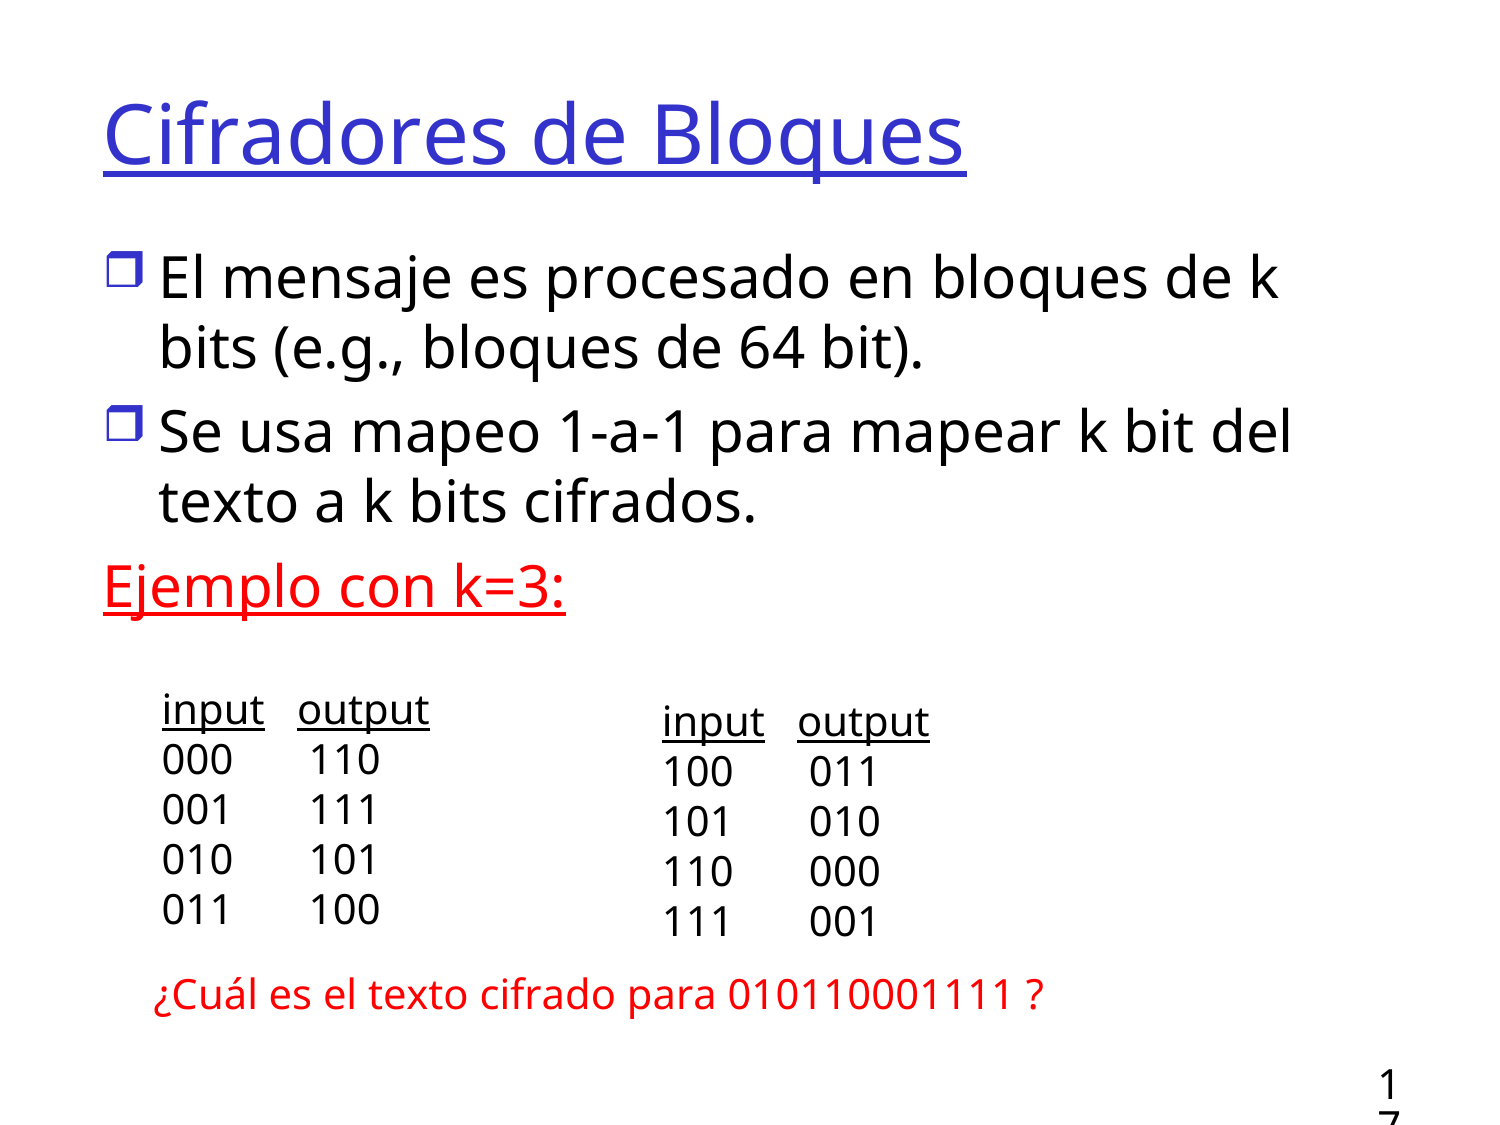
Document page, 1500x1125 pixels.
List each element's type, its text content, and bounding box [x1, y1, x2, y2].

text_box ¿Cuál es el texto cifrado para 010110001111 ? [138, 960, 1060, 1026]
list El mensaje es procesado en bloques de k bits (e.g., bloques de 64 bit). Se usa mapeo 1-a-1 para mapear k bit del texto a k bits cifrados. Ejemplo con k=3: [87, 232, 1375, 658]
text_box input output 000 110 001 111 010 101 011 100 [146, 674, 595, 960]
text_box input output 100 011 101 010 110 000 111 001 [647, 687, 1095, 1004]
title Cifradores de Bloques [87, 37, 1363, 225]
